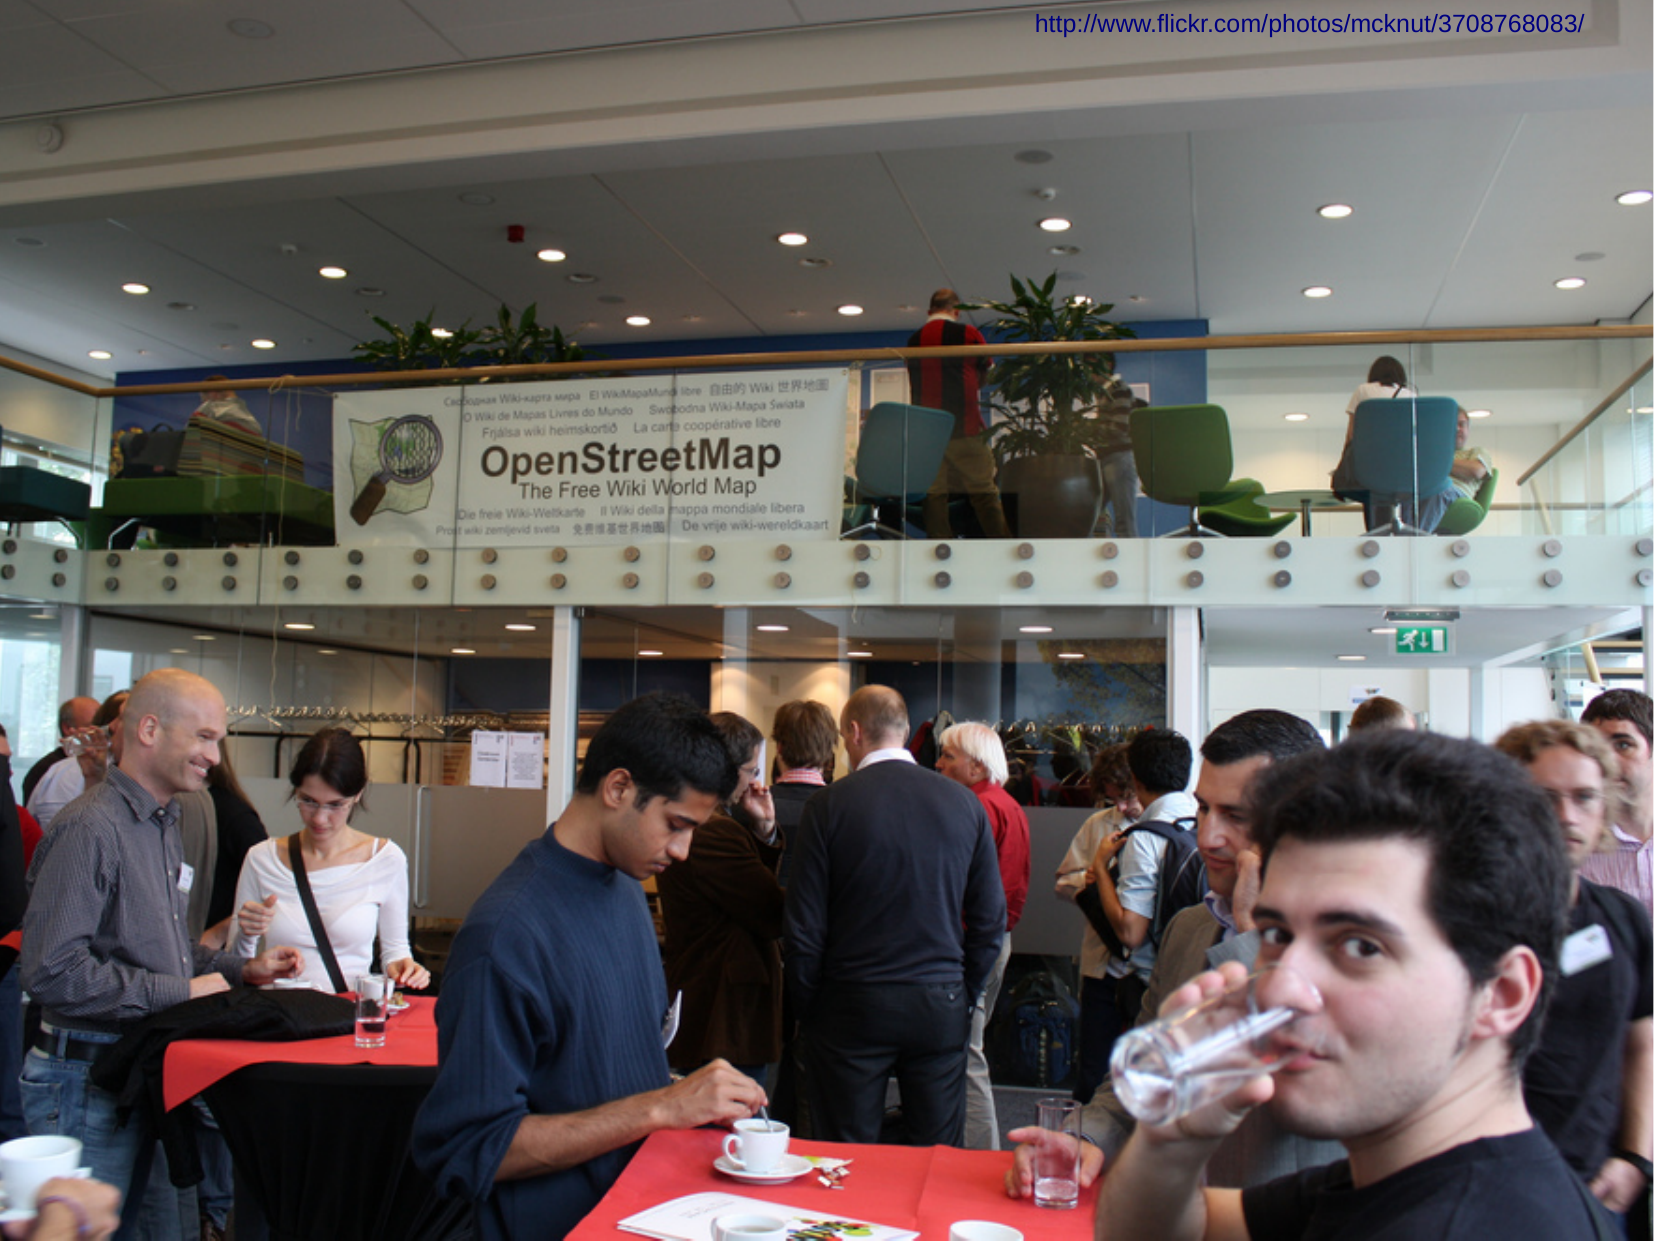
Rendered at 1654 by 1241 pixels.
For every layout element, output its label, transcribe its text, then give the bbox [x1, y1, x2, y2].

picture [0, 0, 1654, 1241]
text_box http://www.flickr.com/photos/mcknut/3708768083/ [975, 0, 1646, 48]
